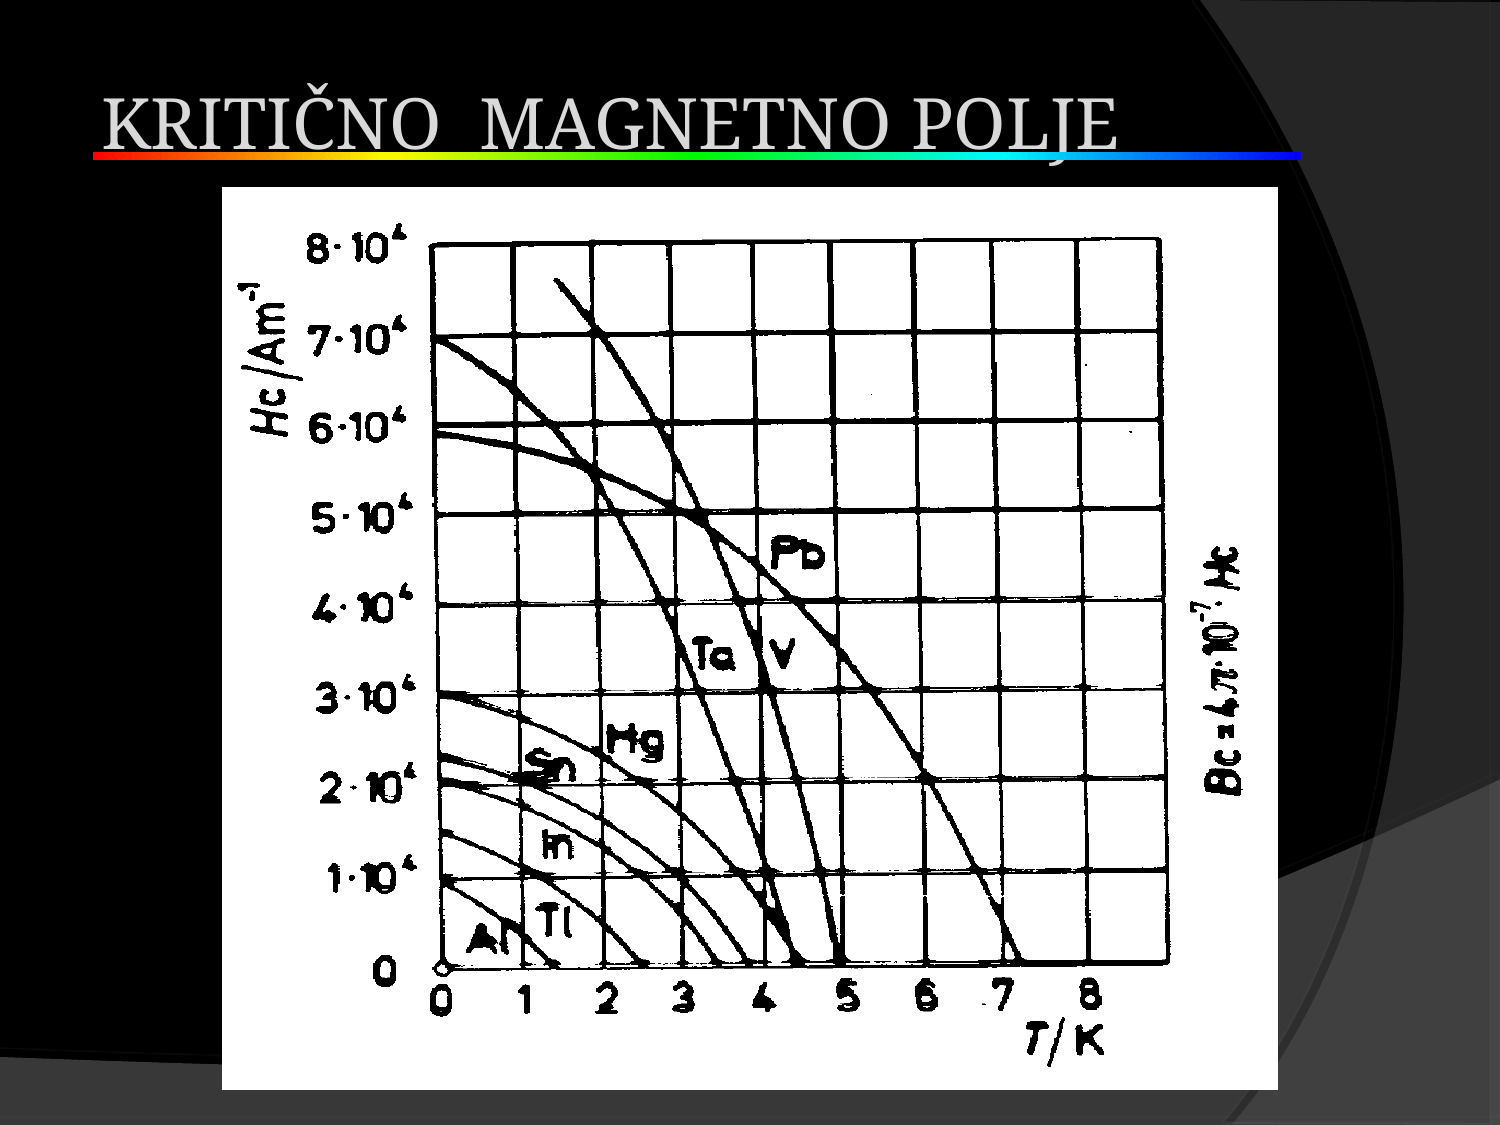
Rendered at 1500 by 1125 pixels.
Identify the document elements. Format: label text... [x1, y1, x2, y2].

title KRITIČNO MAGNETNO POLJE [93, 70, 1319, 258]
picture [93, 152, 1057, 160]
picture [222, 187, 1278, 1090]
picture [1105, 152, 1301, 160]
